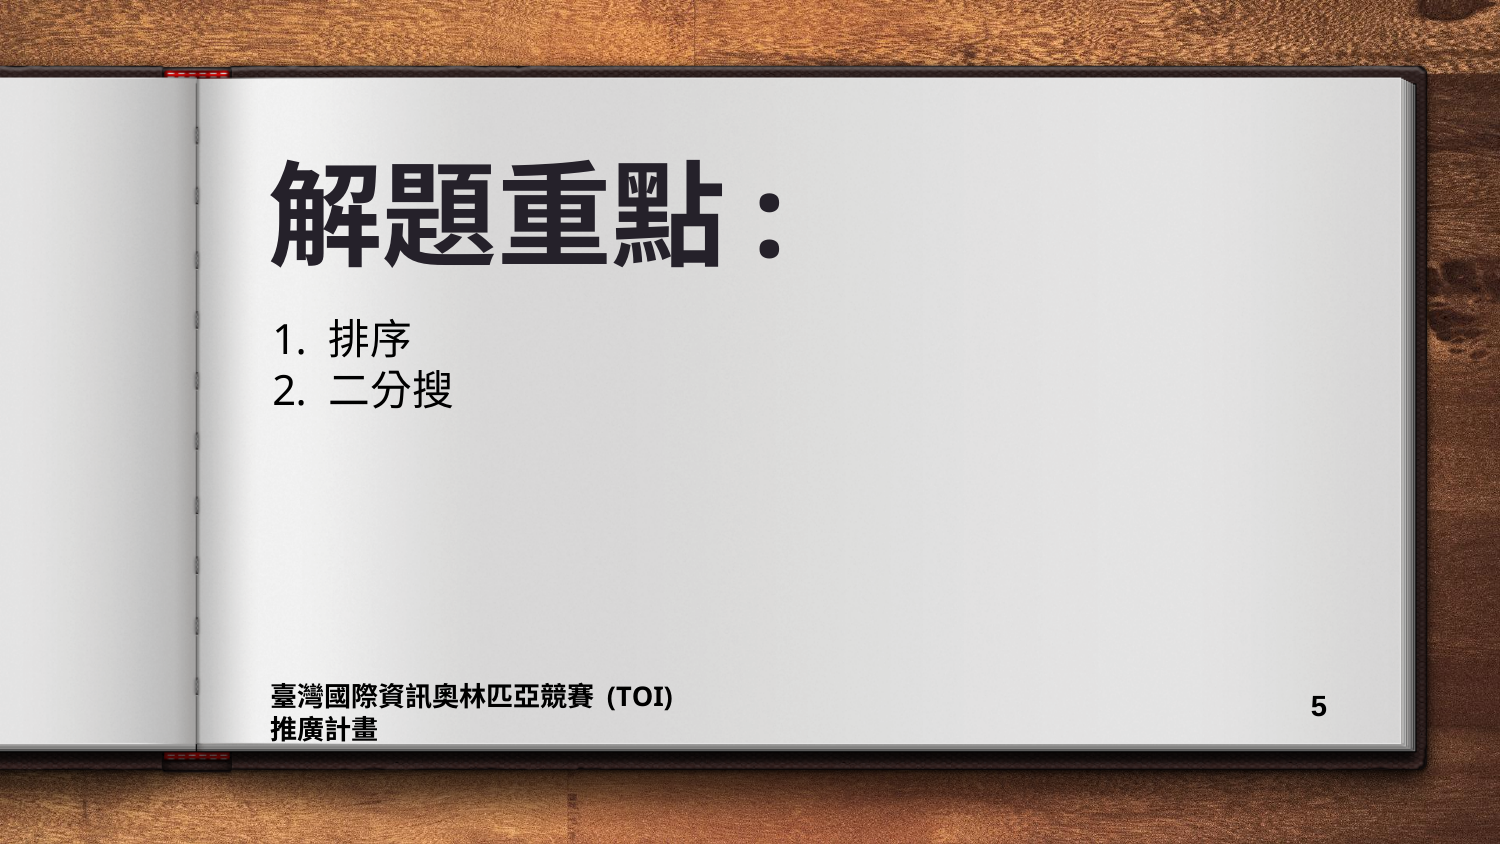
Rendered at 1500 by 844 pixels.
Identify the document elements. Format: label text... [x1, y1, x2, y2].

text_box 5 [1295, 672, 1386, 737]
text_box 排序 二分搜 [257, 305, 1311, 422]
text_box 解題重點: [253, 105, 784, 296]
